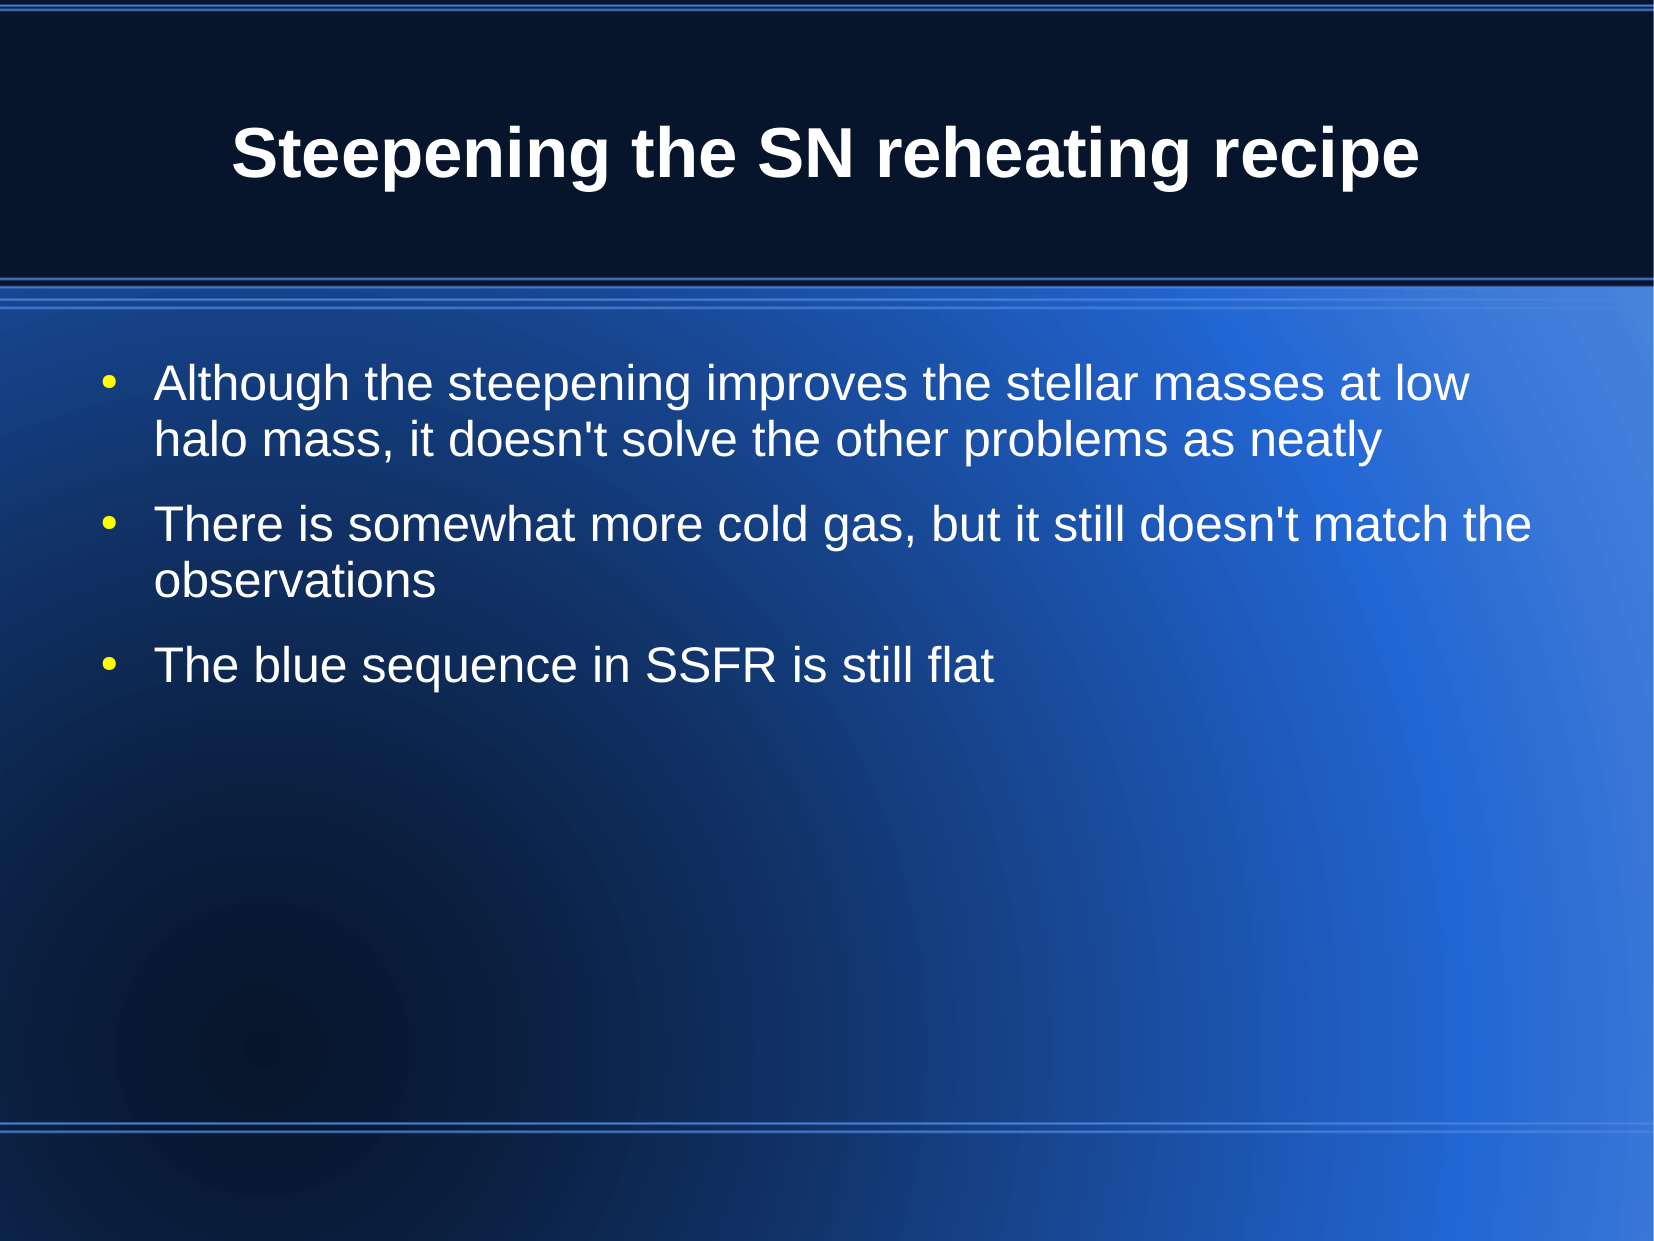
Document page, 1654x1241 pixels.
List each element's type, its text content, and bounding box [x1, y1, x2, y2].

list Although the steepening improves the stellar masses at low halo mass, it doesn't solve the other problems as neatly There is somewhat more cold gas, but it still doesn't match the observations The blue sequence in SSFR is still flat [82, 355, 1571, 1058]
picture [0, 0, 1654, 1241]
title Steepening the SN reheating recipe [82, 49, 1571, 257]
